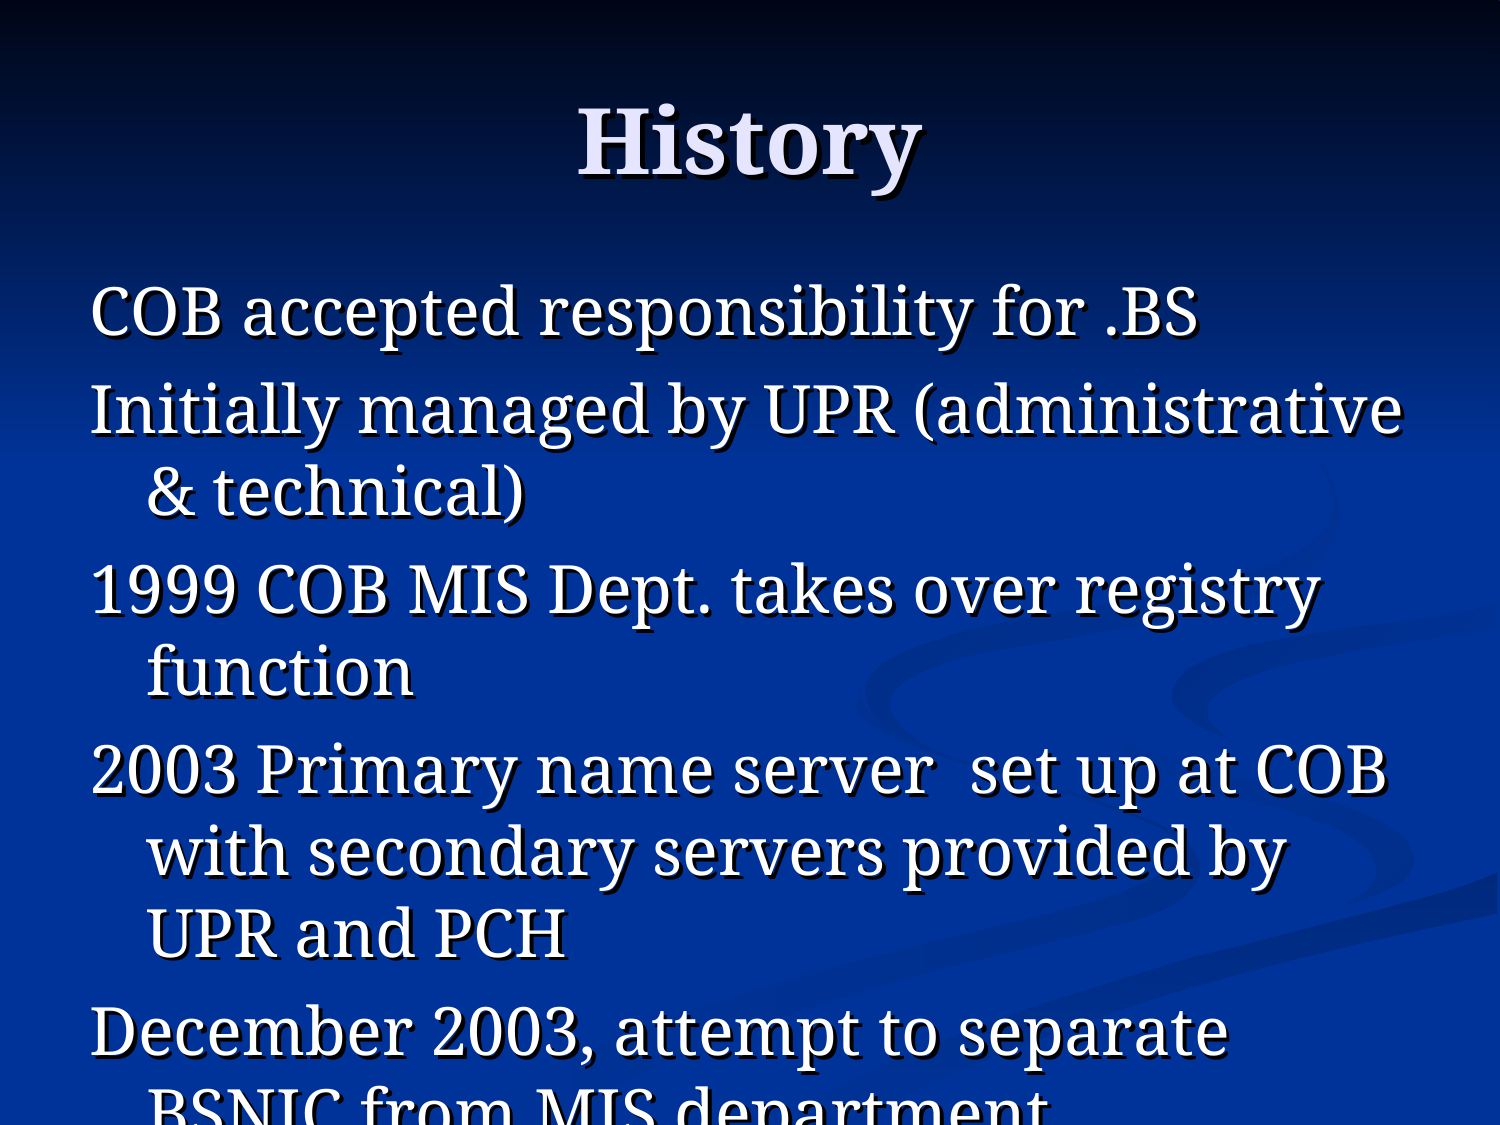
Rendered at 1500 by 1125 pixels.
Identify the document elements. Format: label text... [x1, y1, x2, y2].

list COB accepted responsibility for .BS Initially managed by UPR (administrative & technical) 1999 COB MIS Dept. takes over registry function 2003 Primary name server set up at COB with secondary servers provided by UPR and PCH December 2003, attempt to separate BSNIC from MIS department [75, 262, 1426, 1125]
title History [75, 45, 1426, 233]
